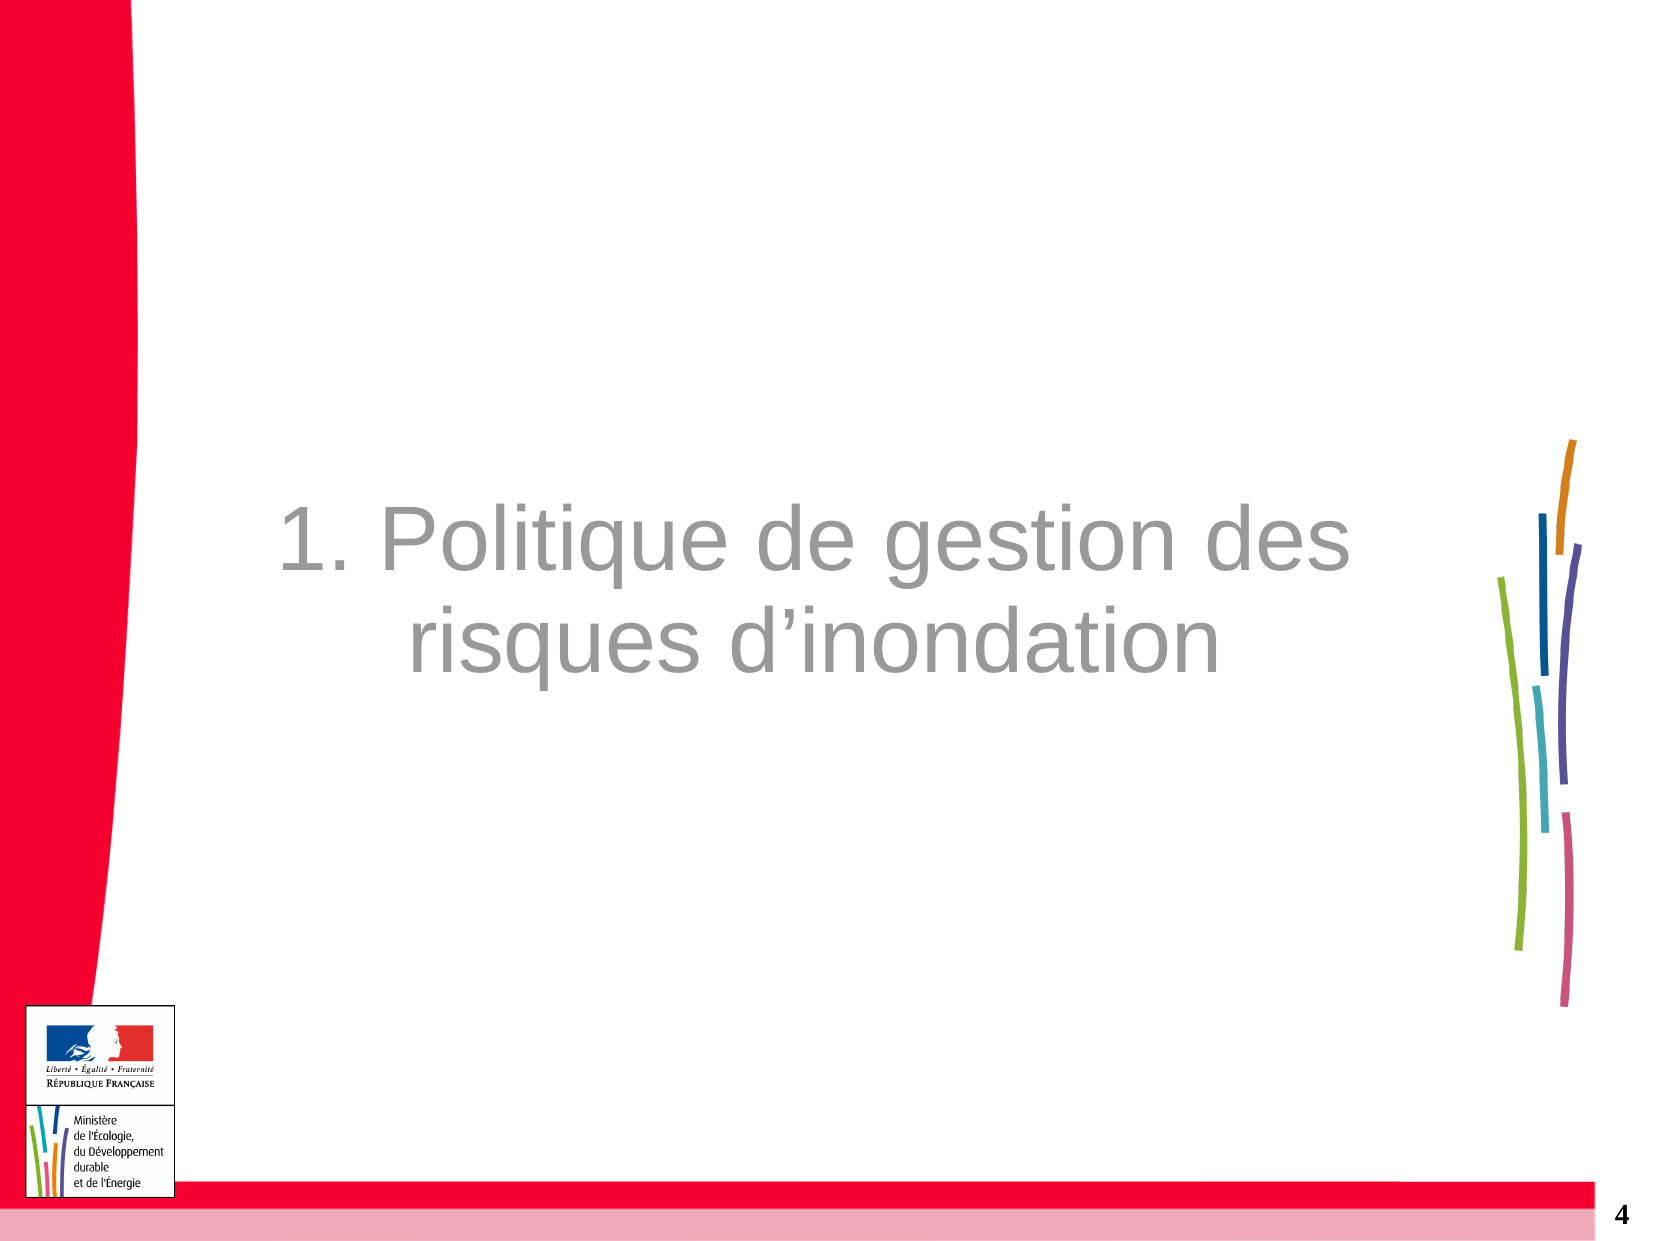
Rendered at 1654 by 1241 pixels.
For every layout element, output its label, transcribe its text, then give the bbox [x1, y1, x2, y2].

title 1. Politique de gestion des risques d’inondation [149, 488, 1481, 694]
picture [0, 0, 1654, 1241]
